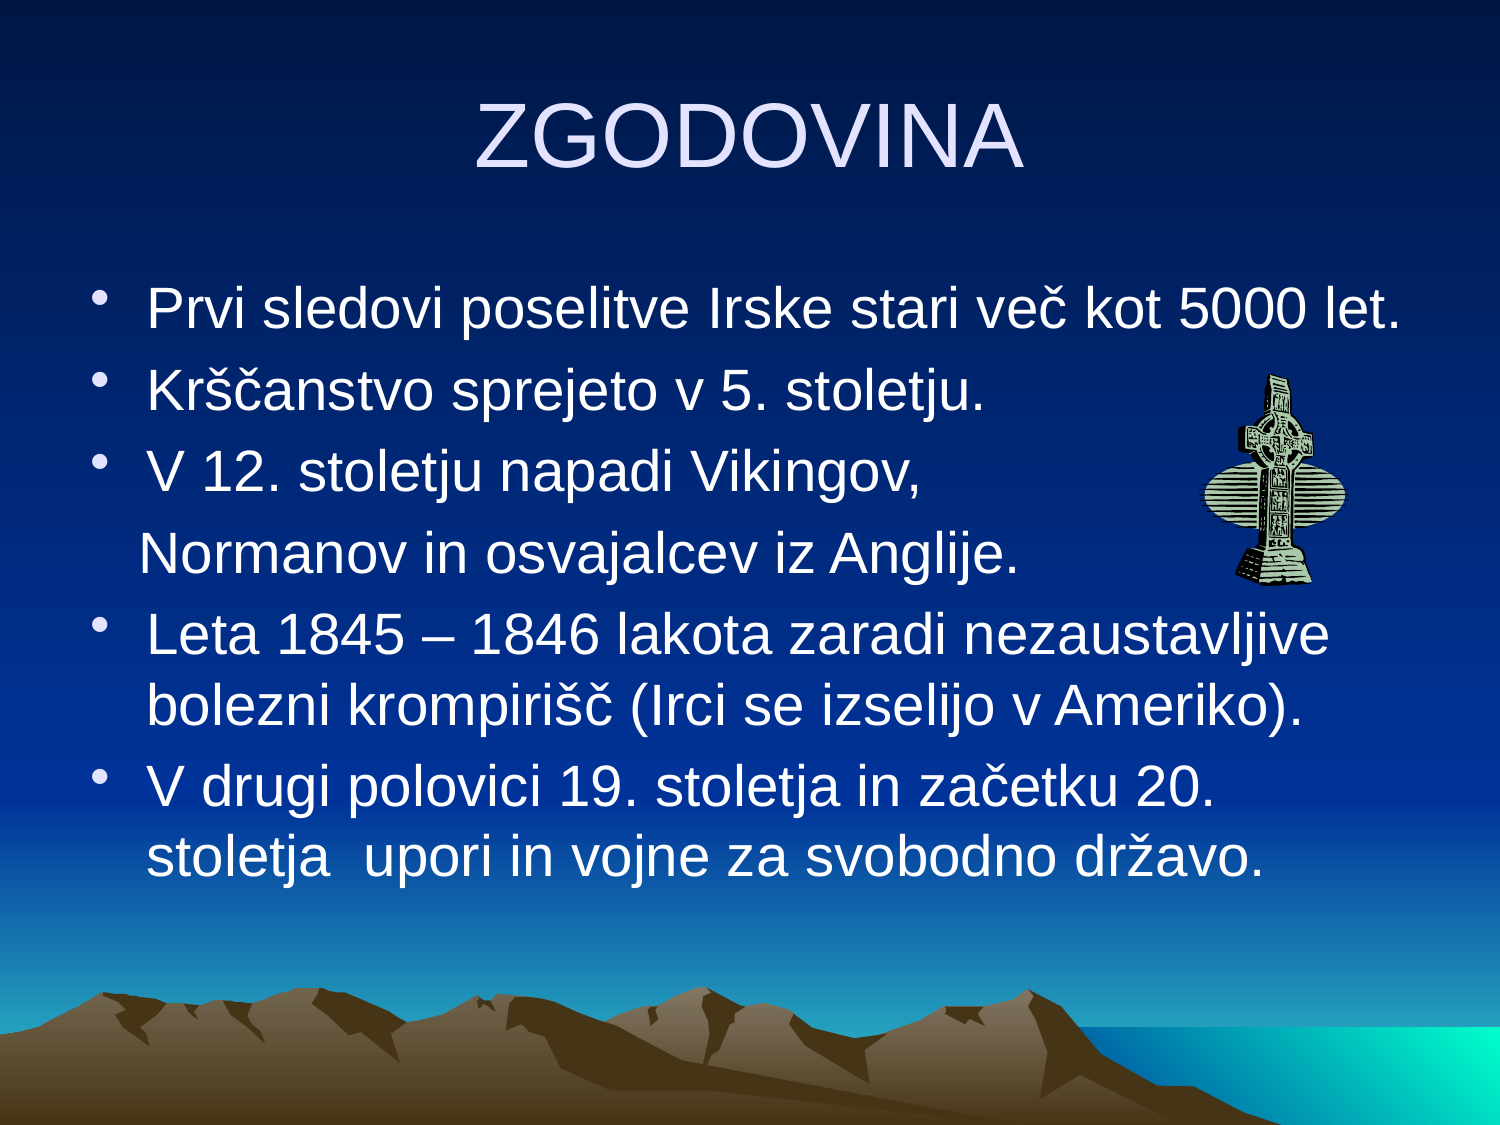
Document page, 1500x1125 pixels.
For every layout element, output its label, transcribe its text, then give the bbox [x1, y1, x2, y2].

title ZGODOVINA [75, 37, 1425, 225]
picture [1198, 373, 1350, 586]
list Prvi sledovi poselitve Irske stari več kot 5000 let. Krščanstvo sprejeto v 5. stoletju. V 12. stoletju napadi Vikingov, Normanov in osvajalcev iz Anglije. Leta 1845 – 1846 lakota zaradi nezaustavljive bolezni krompirišč (Irci se izselijo v Ameriko). V drugi polovici 19. stoletja in začetku 20. stoletja upori in vojne za svobodno državo. [75, 262, 1425, 1000]
